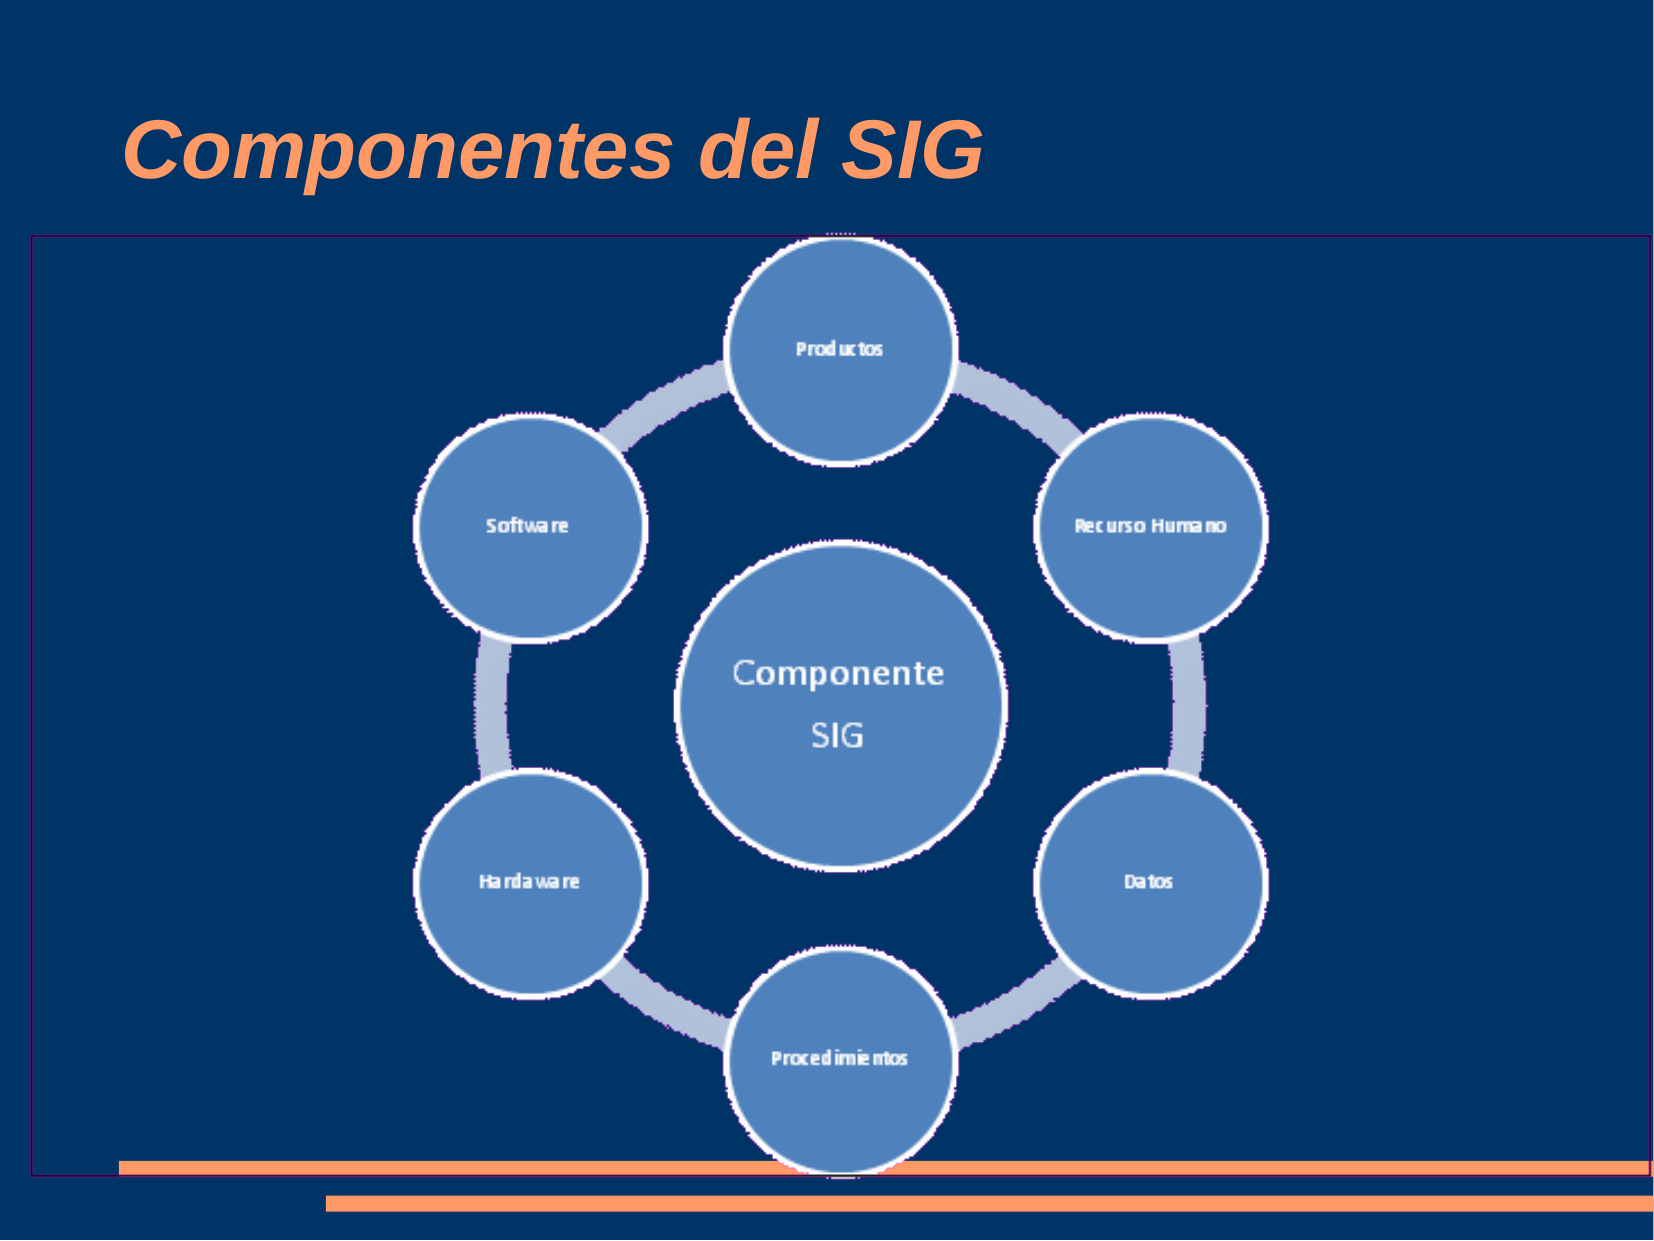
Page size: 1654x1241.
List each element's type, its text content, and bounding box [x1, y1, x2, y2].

picture [29, 231, 1654, 1182]
title Componentes del SIG [121, 46, 1534, 231]
